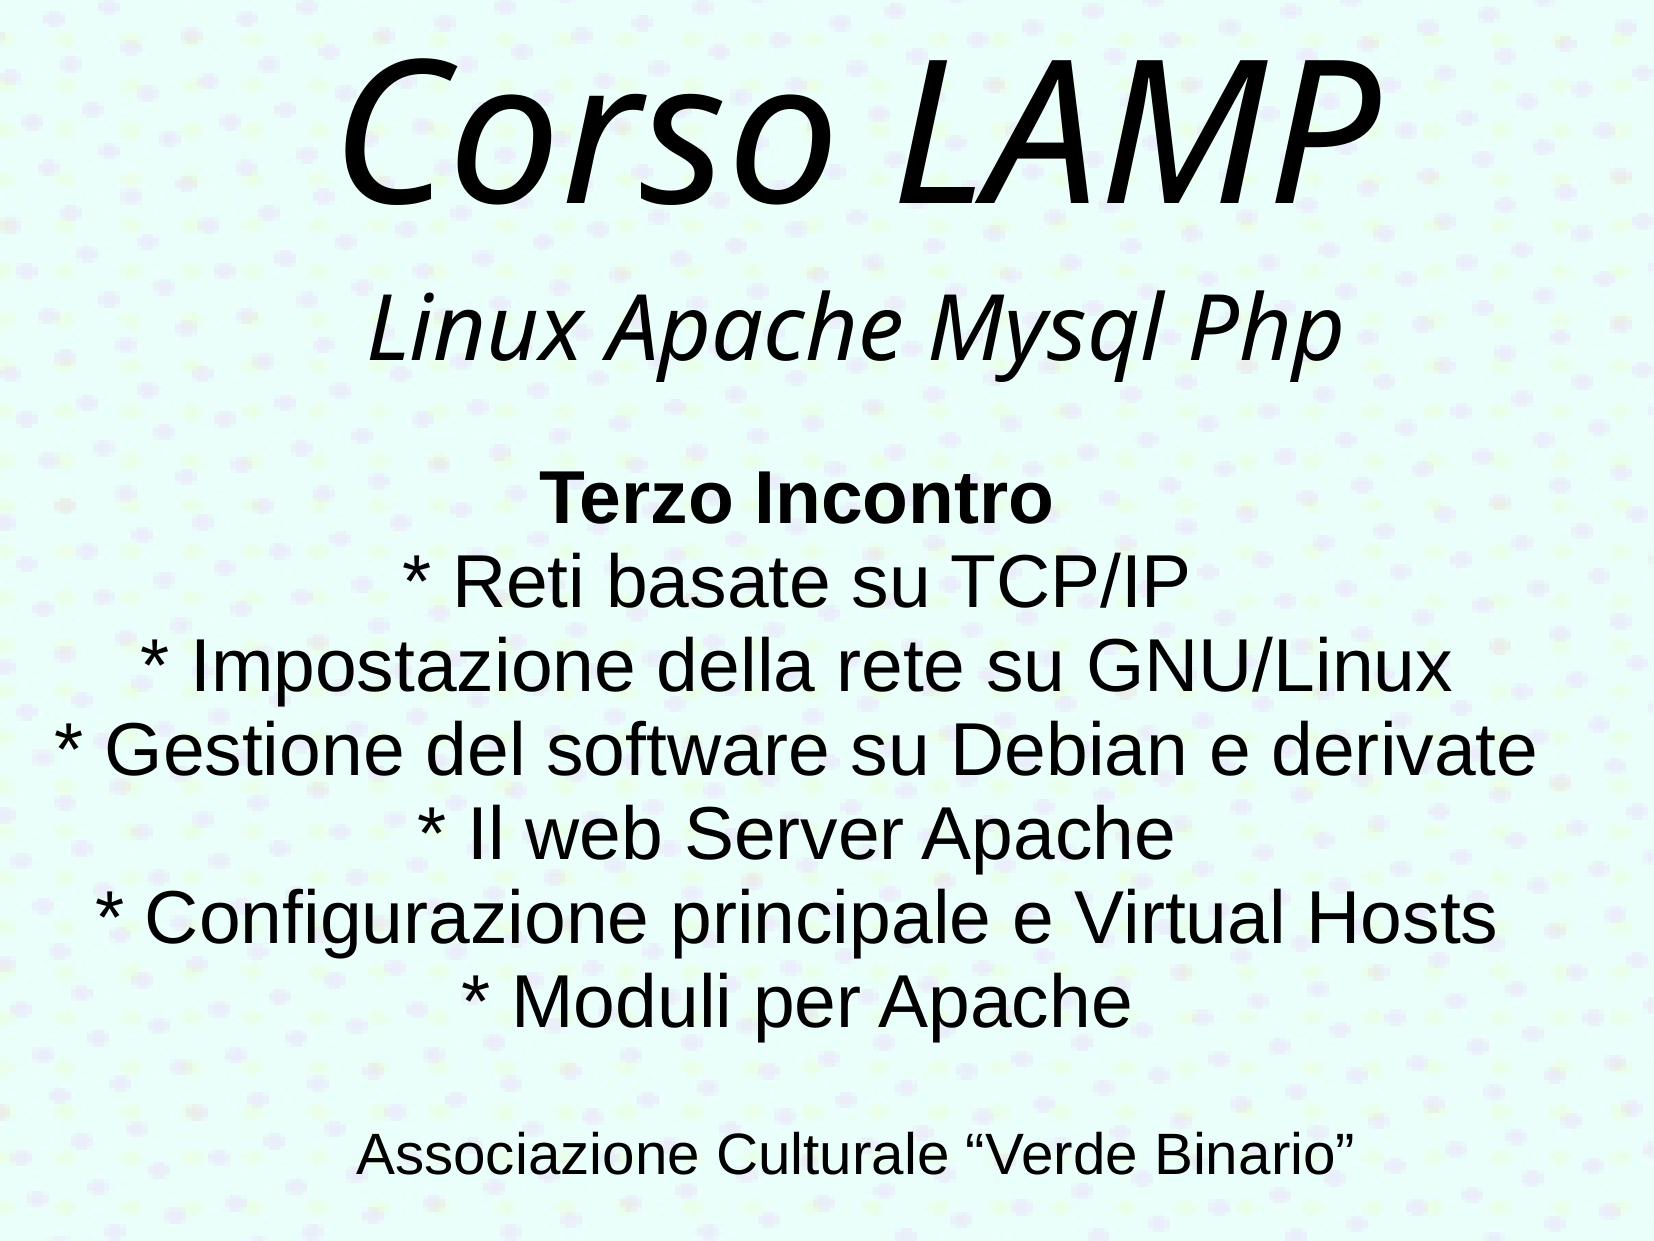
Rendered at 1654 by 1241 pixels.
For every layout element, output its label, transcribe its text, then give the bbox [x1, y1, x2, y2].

title Corso LAMP Linux Apache Mysql Php [112, 10, 1601, 367]
list Associazione Culturale “Verde Binario” [0, 1122, 1642, 1241]
picture [0, 0, 1654, 1241]
text_box Terzo Incontro * Reti basate su TCP/IP * Impostazione della rete su GNU/Linux * Gestione del software su Debian e derivate * Il web Server Apache * Configurazione principale e Virtual Hosts * Moduli per Apache [0, 428, 1625, 1146]
